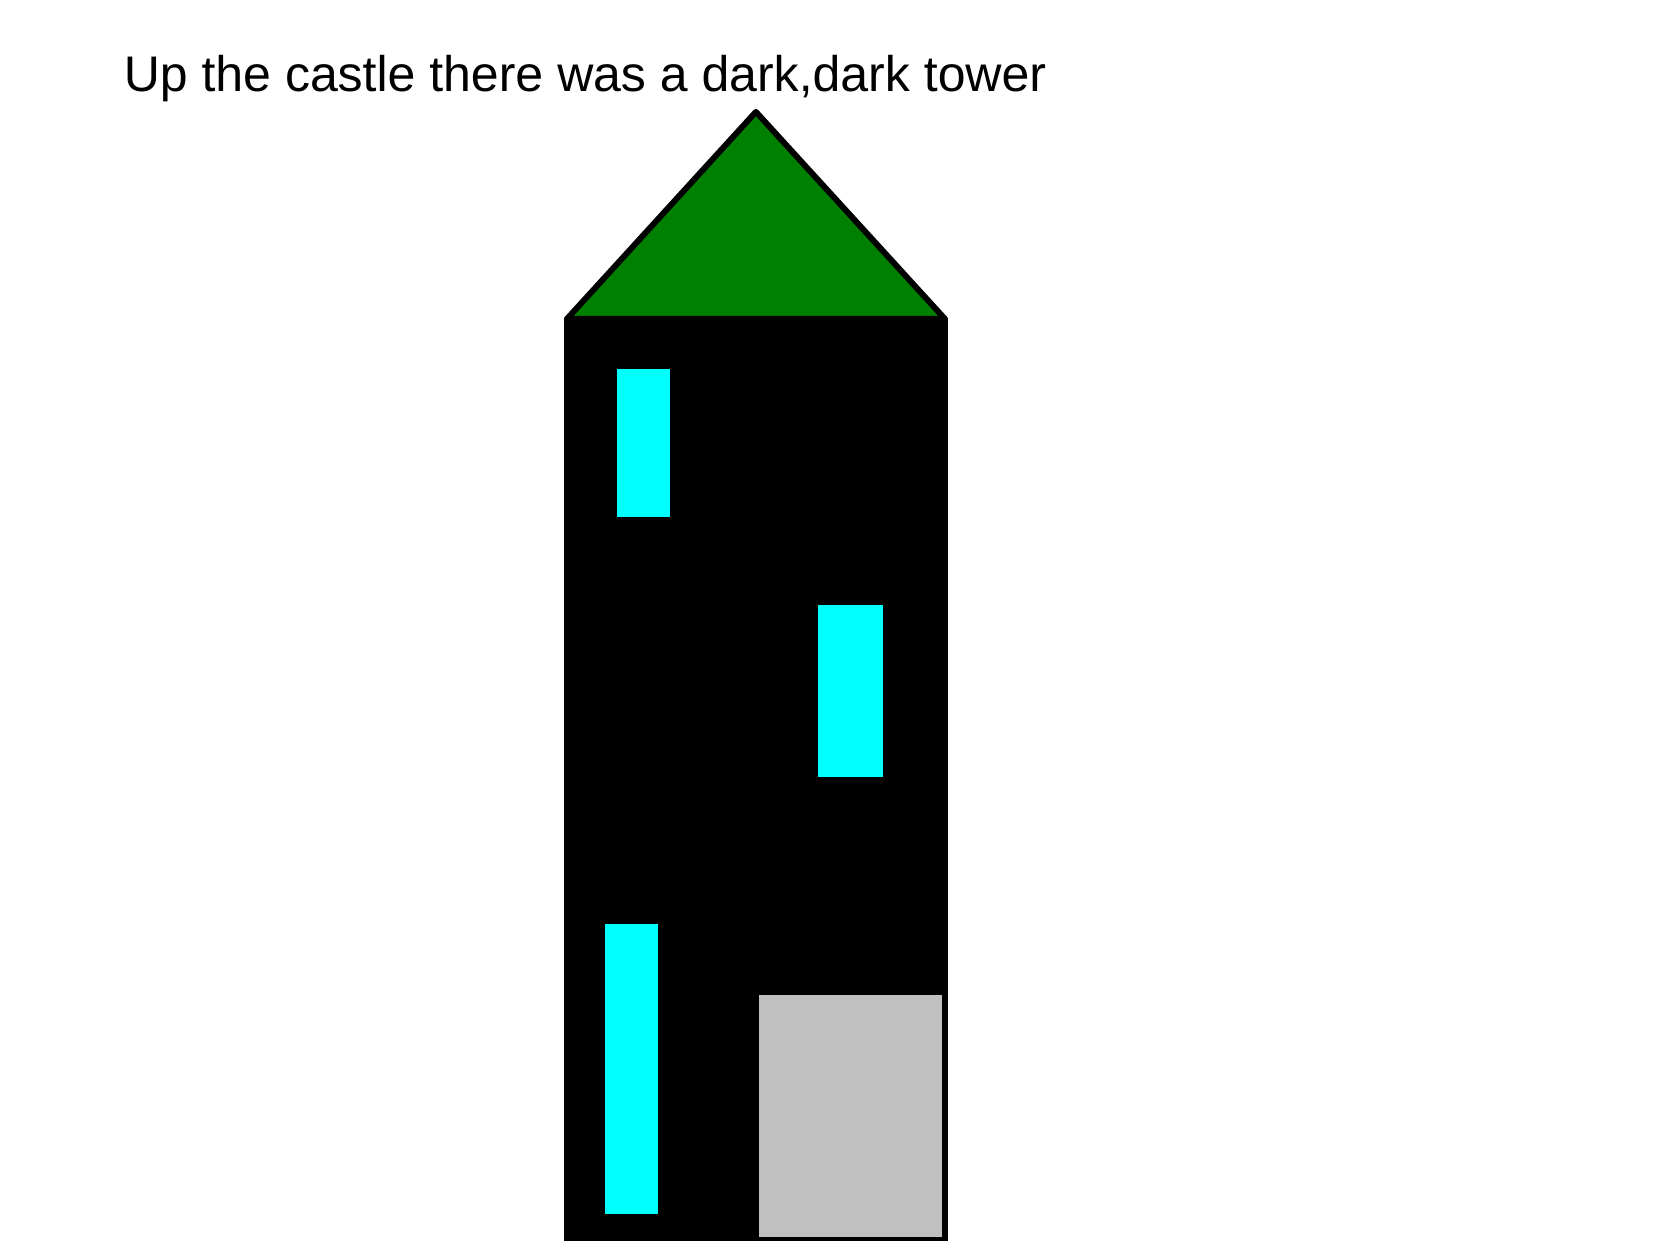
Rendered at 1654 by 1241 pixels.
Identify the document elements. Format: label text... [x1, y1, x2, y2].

text_box Up the castle there was a dark,dark tower [106, 35, 1477, 112]
text_box [566, 111, 945, 1241]
